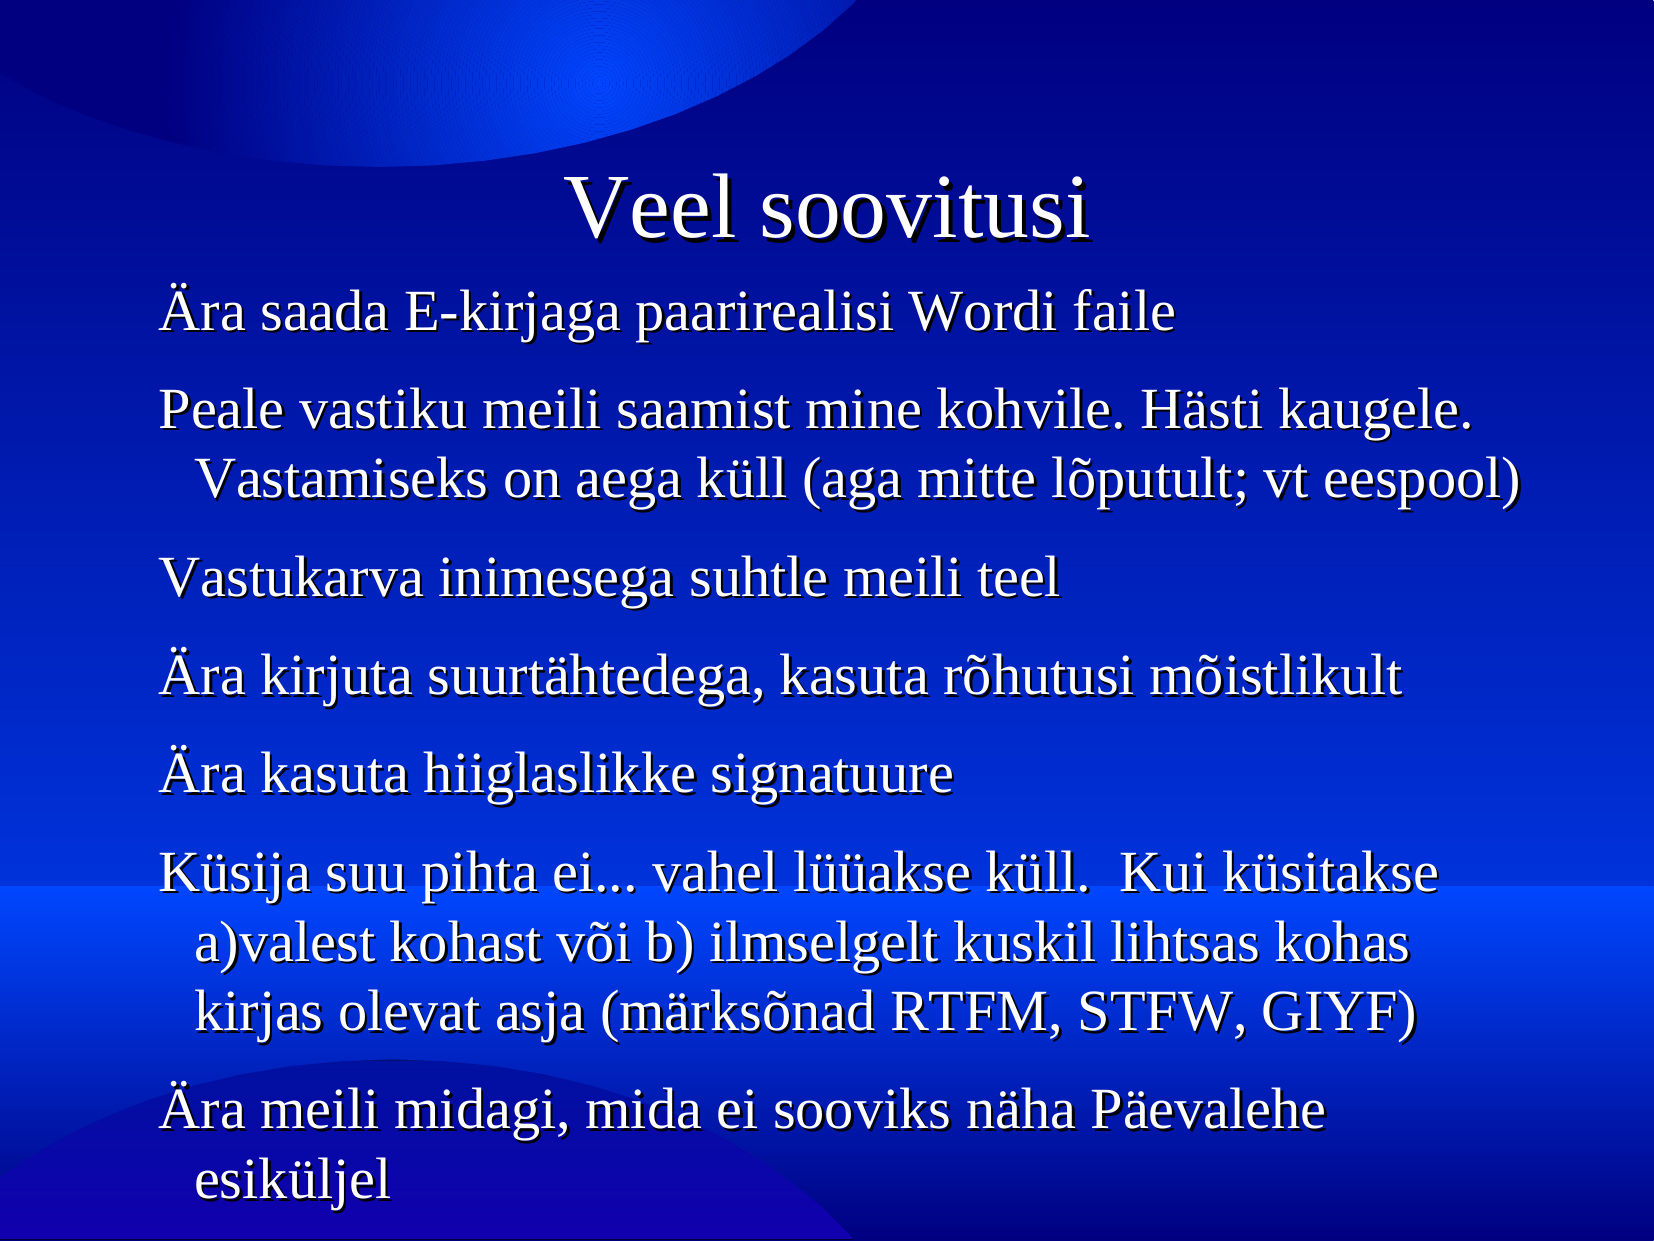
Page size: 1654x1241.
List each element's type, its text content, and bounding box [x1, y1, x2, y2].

title Veel soovitusi [121, 102, 1534, 311]
list Ära saada E-kirjaga paarirealisi Wordi faile Peale vastiku meili saamist mine kohvile. Hästi kaugele. Vastamiseks on aega küll (aga mitte lõputult; vt eespool) Vastukarva inimesega suhtle meili teel Ära kirjuta suurtähtedega, kasuta rõhutusi mõistlikult Ära kasuta hiiglaslikke signatuure Küsija suu pihta ei... vahel lüüakse küll. Kui küsitakse a)valest kohast või b) ilmselgelt kuskil lihtsas kohas kirjas olevat asja (märksõnad RTFM, STFW, GIYF) Ära meili midagi, mida ei sooviks näha Päevalehe esiküljel [123, 277, 1536, 1211]
